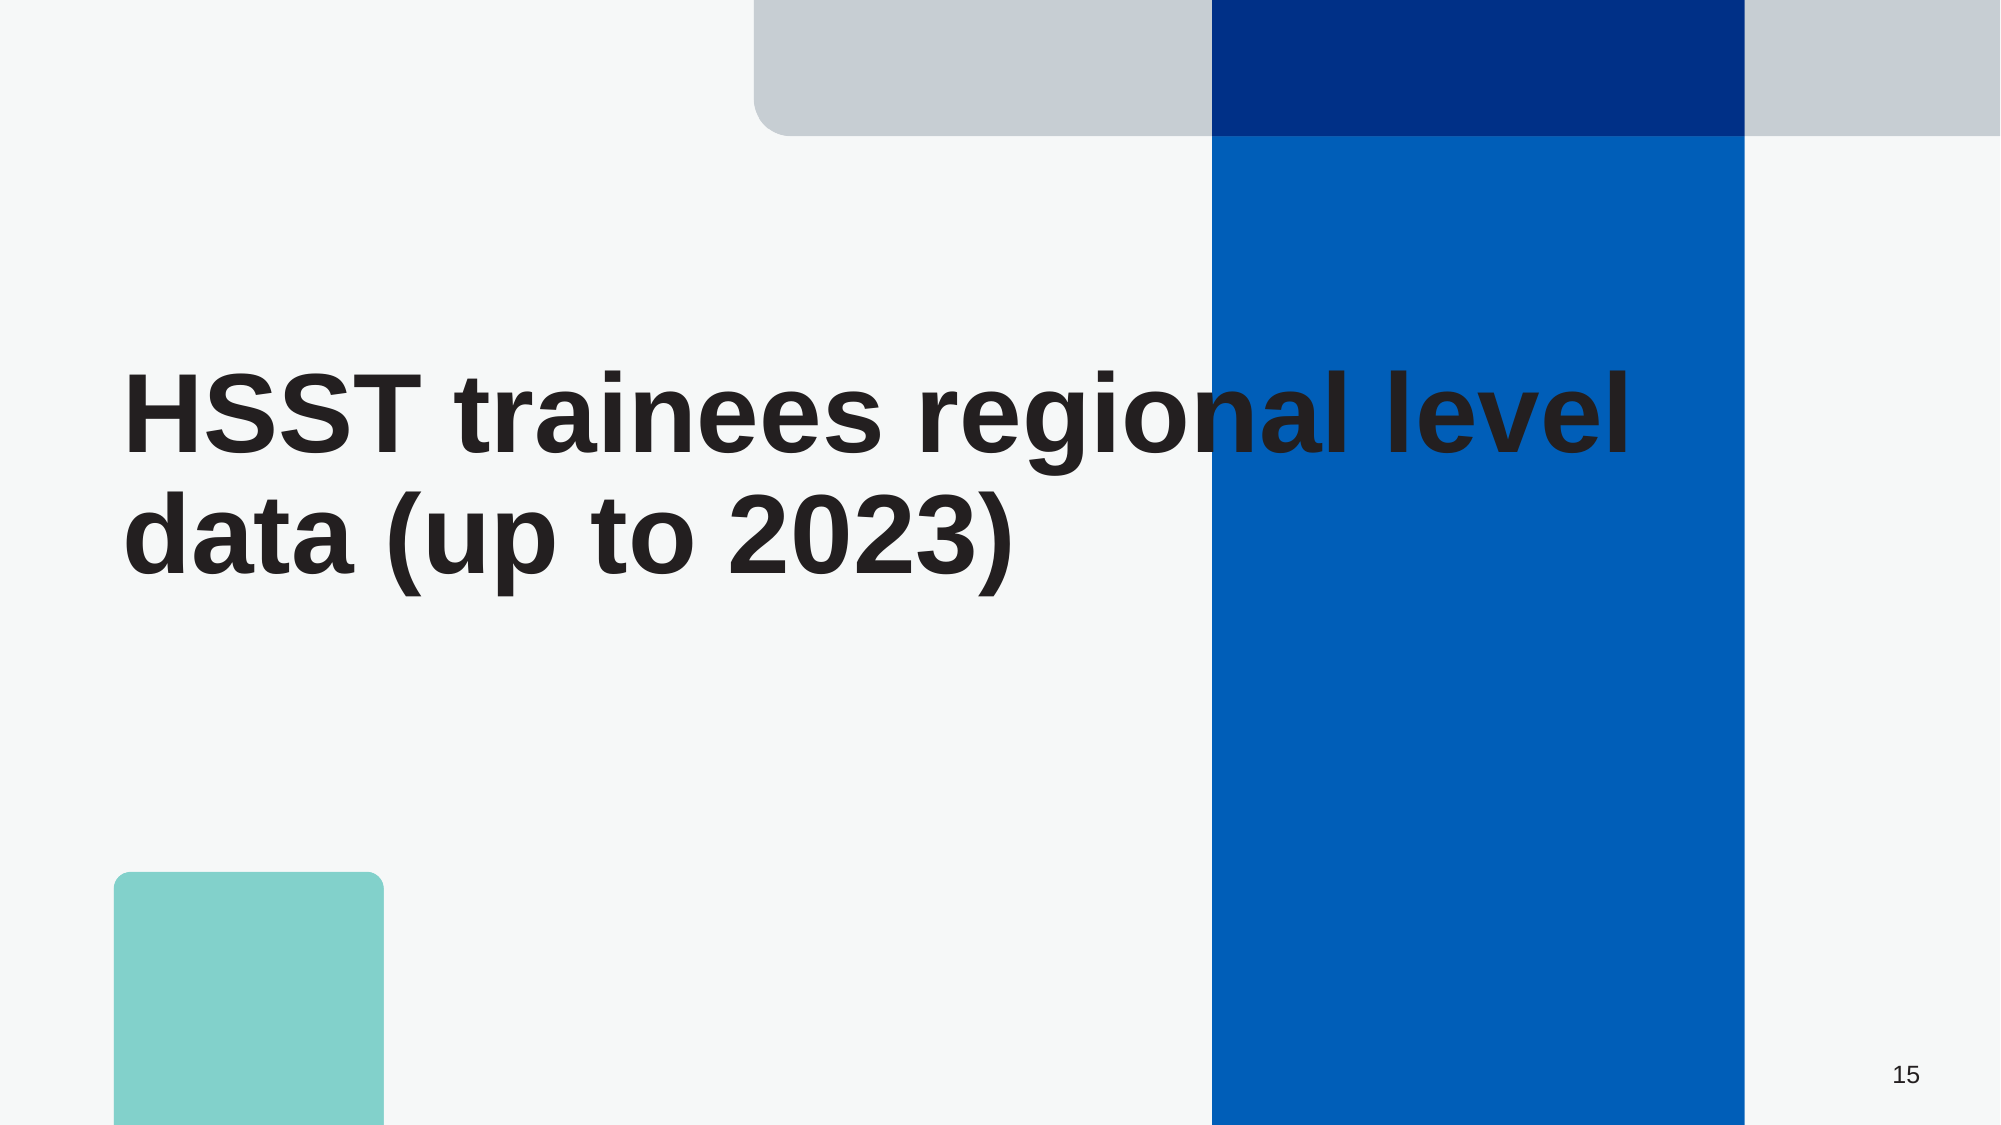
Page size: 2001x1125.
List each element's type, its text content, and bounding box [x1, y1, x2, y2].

title HSST trainees regional level data (up to 2023) [122, 355, 1207, 573]
